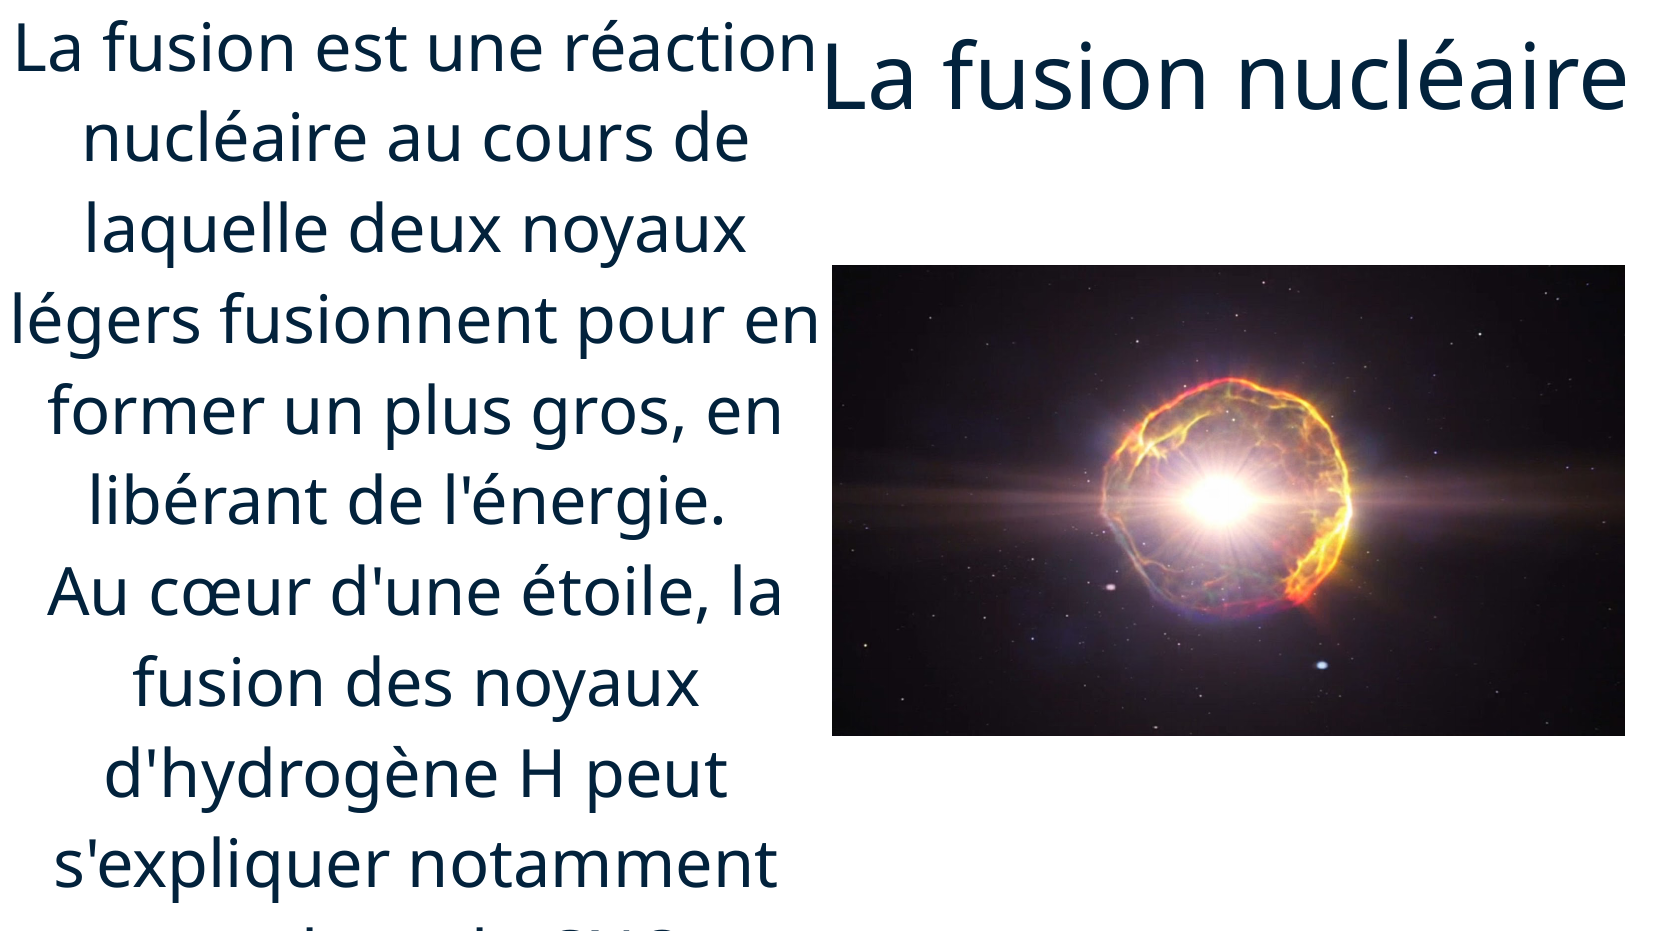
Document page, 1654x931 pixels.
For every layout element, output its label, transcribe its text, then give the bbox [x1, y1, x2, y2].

title La fusion est une réaction nucléaire au cours de laquelle deux noyaux légers fusionnent pour en former un plus gros, en libérant de l'énergie. Au cœur d'une étoile, la fusion des noyaux d'hydrogène H peut s'expliquer notamment avec le cycle CNO [0, 71, 833, 927]
picture [832, 265, 1625, 736]
title La fusion nucléaire [797, 20, 1654, 128]
